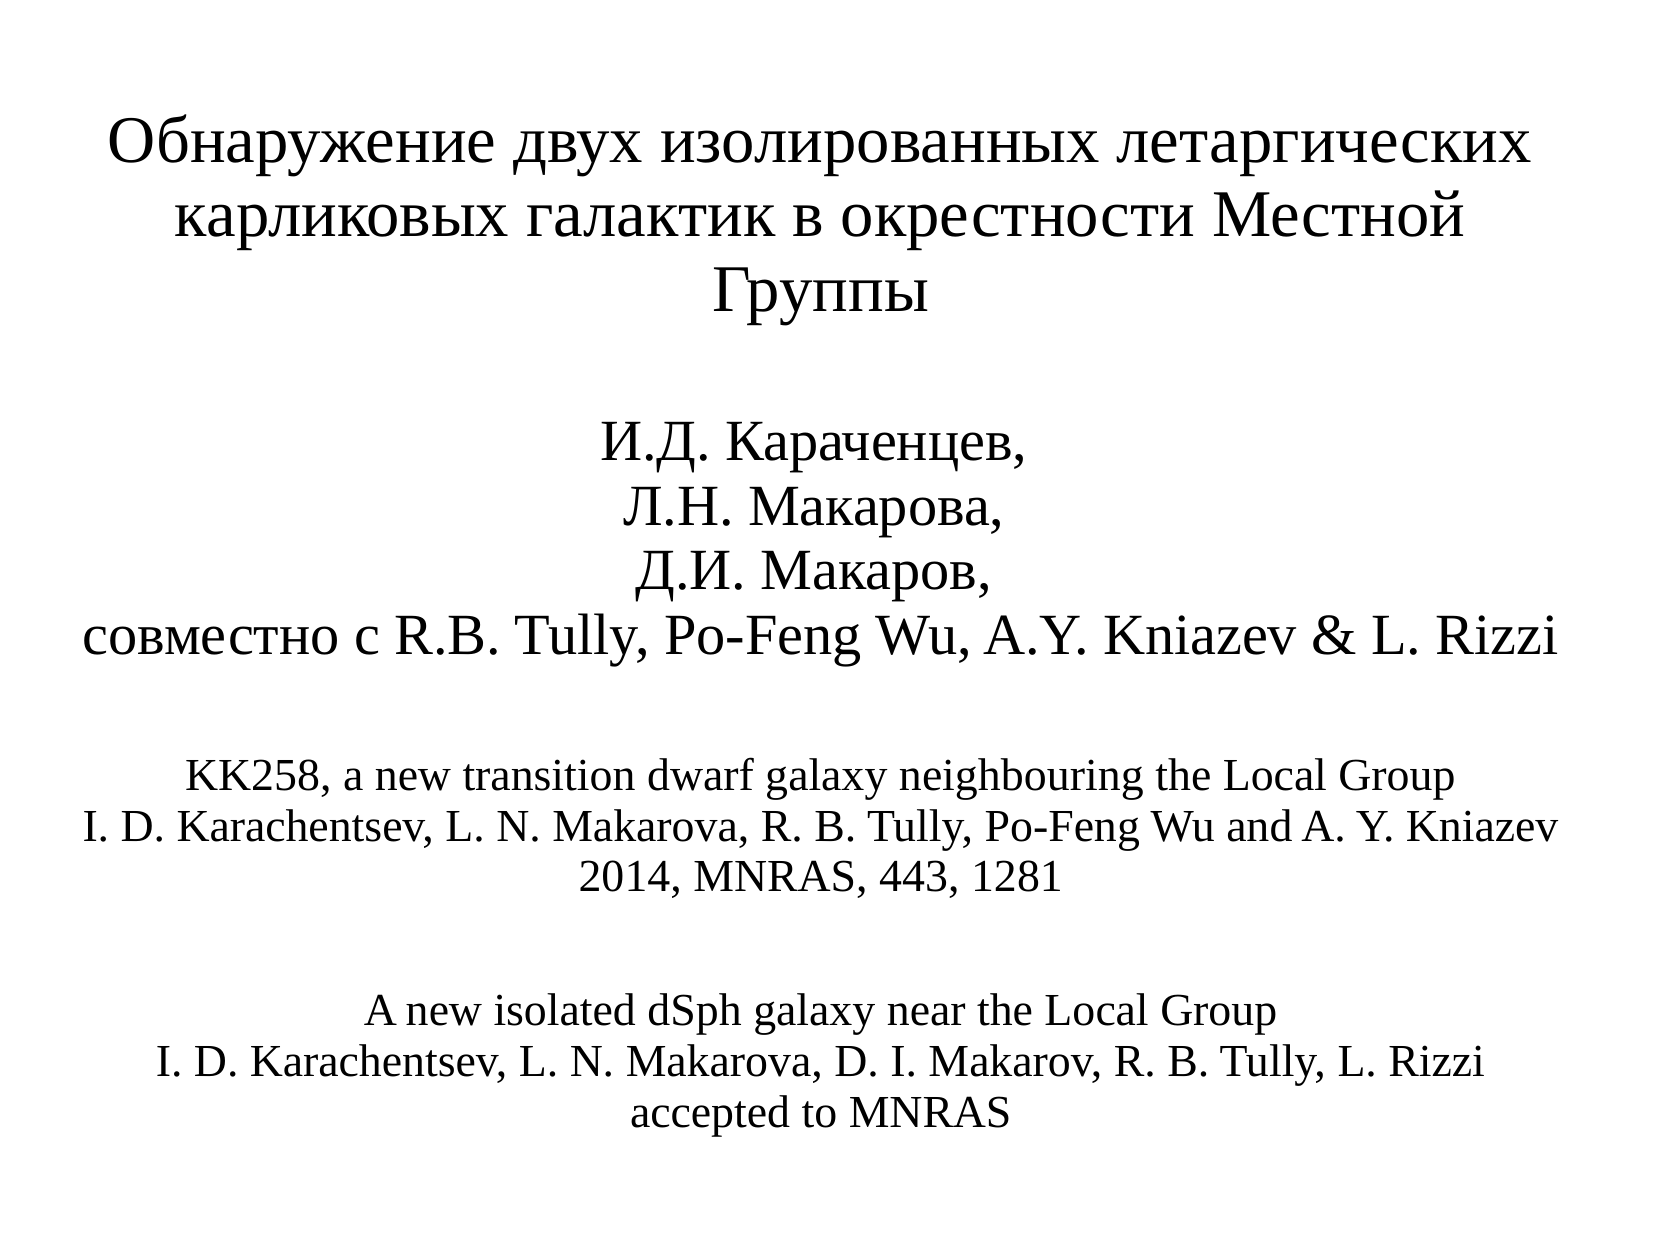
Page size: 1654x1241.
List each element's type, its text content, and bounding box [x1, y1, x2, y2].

title Обнаружение двух изолированных летаргических карликовых галактик в окрестности Местной Группы И.Д. Караченцев, Л.Н. Макарова, Д.И. Макаров, совместно с R.B. Tully, Po-Feng Wu, A.Y. Kniazev & L. Rizzi KK258, a new transition dwarf galaxy neighbouring the Local Group I. D. Karachentsev, L. N. Makarova, R. B. Tully, Po-Feng Wu and A. Y. Kniazev 2014, MNRAS, 443, 1281 A new isolated dSph galaxy near the Local Group I. D. Karachentsev, L. N. Makarova, D. I. Makarov, R. B. Tully, L. Rizzi accepted to MNRAS [76, 100, 1565, 1140]
